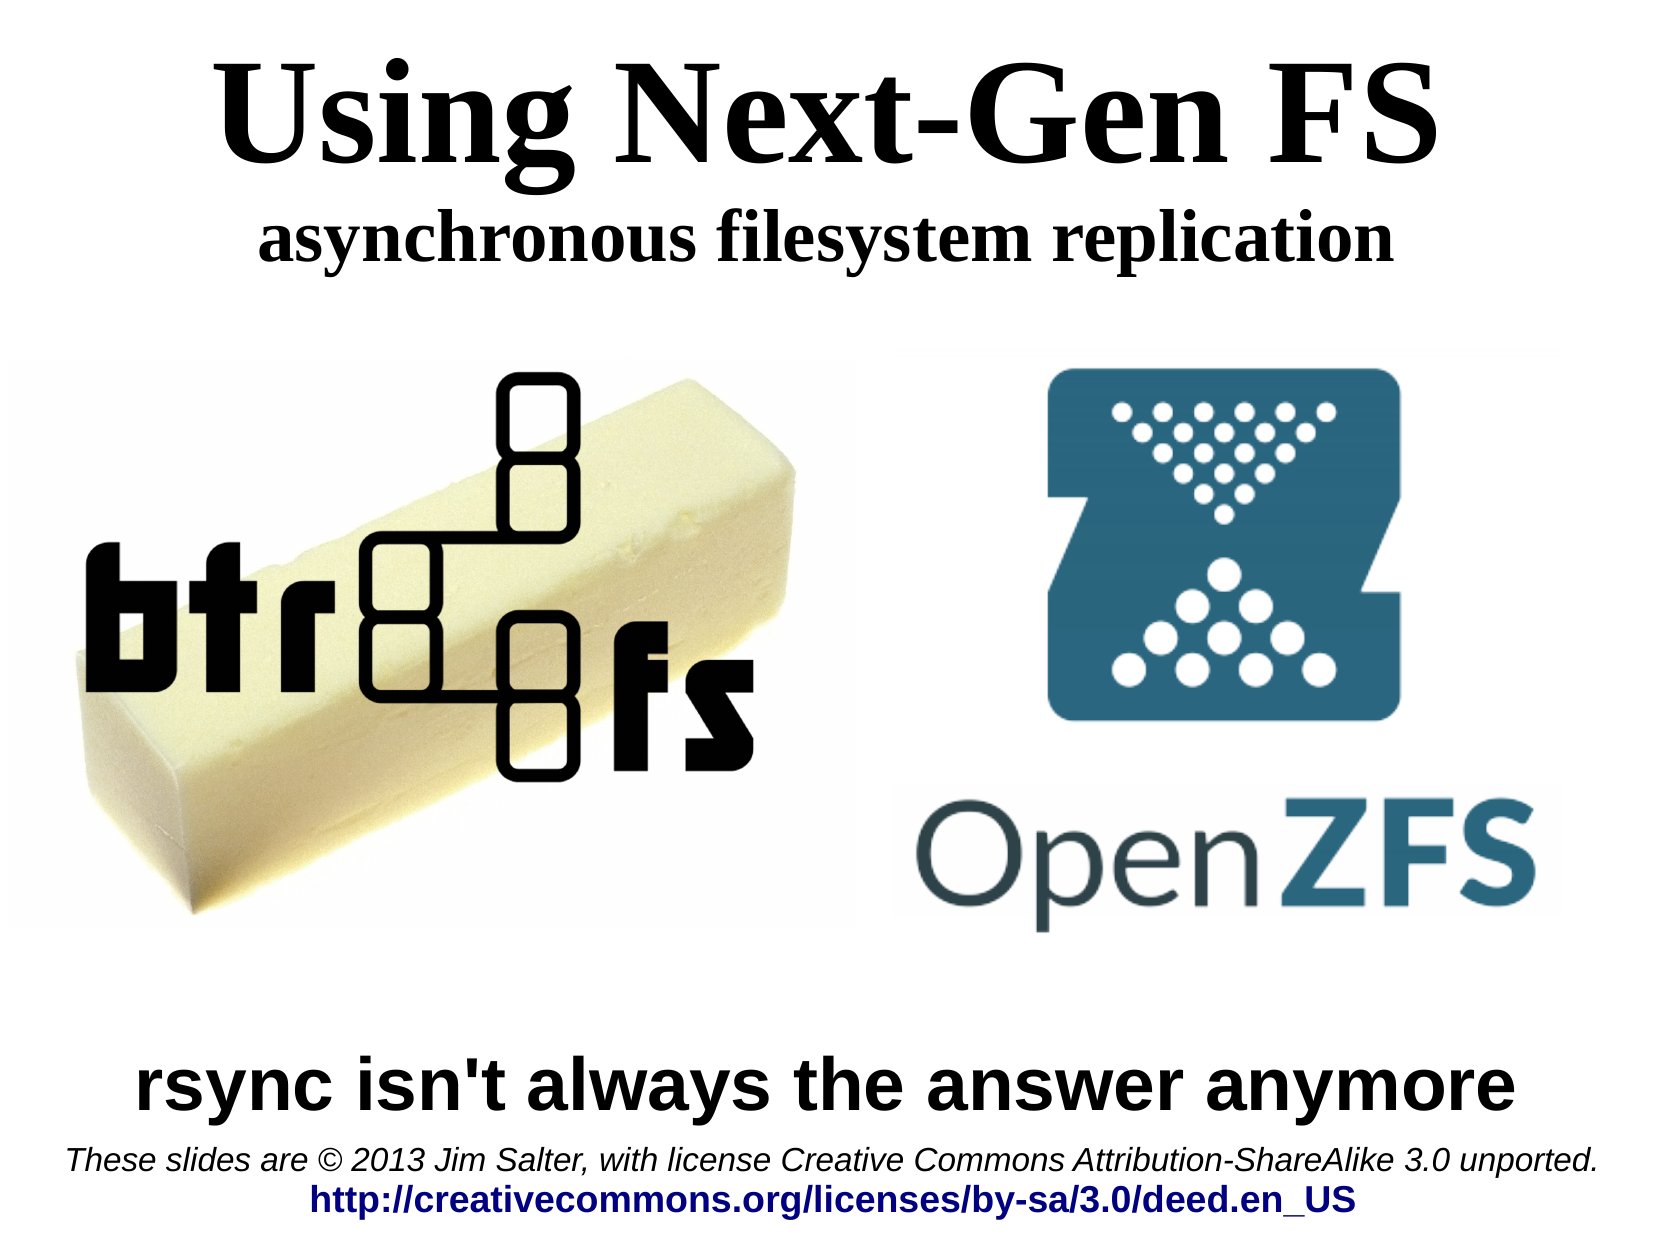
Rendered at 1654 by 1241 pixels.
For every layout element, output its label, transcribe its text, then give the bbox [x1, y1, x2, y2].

title Using Next-Gen FS asynchronous filesystem replication [82, 28, 1571, 278]
table_header These slides are © 2013 Jim Salter, with license Creative Commons Attribution-ShareAlike 3.0 unported. http://creativecommons.org/licenses/by-sa/3.0/deed.en_US [6, 1134, 1654, 1234]
picture [892, 344, 1561, 958]
picture [8, 355, 856, 931]
table_header rsync isn't always the answer anymore [0, 1035, 1653, 1170]
